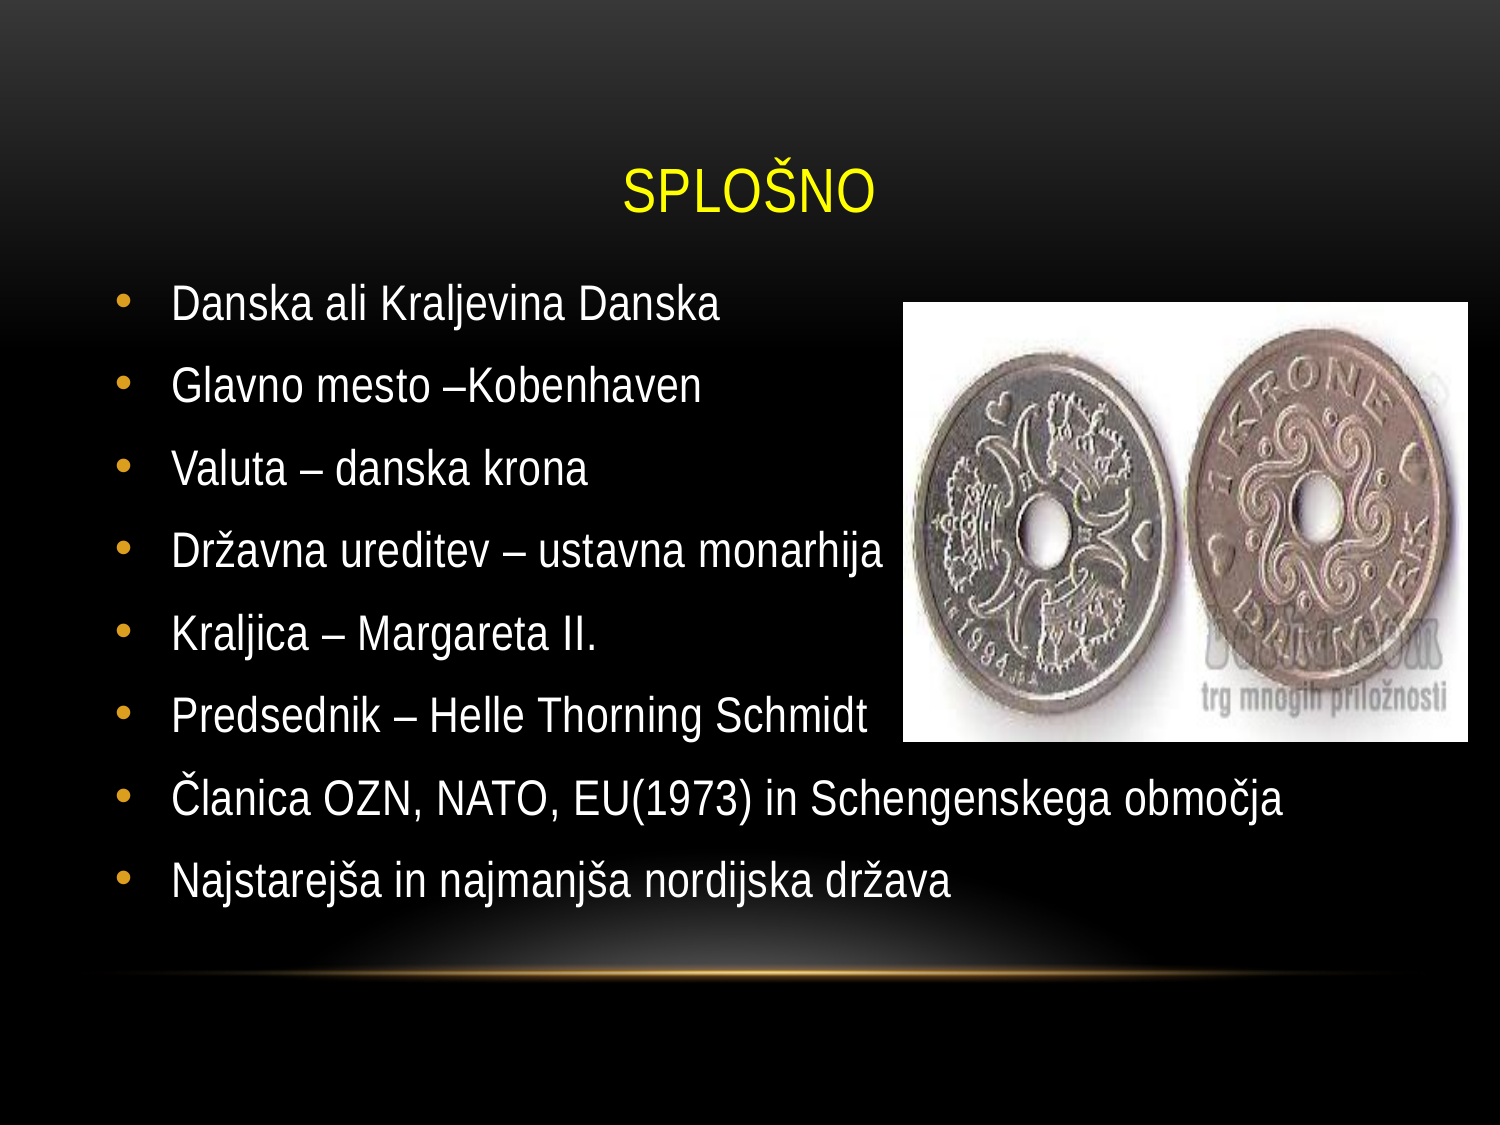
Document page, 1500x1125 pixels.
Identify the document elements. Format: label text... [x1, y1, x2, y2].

picture [0, 0, 1500, 1125]
list Danska ali Kraljevina Danska Glavno mesto –Kobenhaven Valuta – danska krona Državna ureditev – ustavna monarhija Kraljica – Margareta II. Predsednik – Helle Thorning Schmidt Članica OZN, NATO, EU(1973) in Schengenskega območja Najstarejša in najmanjša nordijska država [99, 262, 1400, 938]
title splošno [99, 45, 1400, 233]
